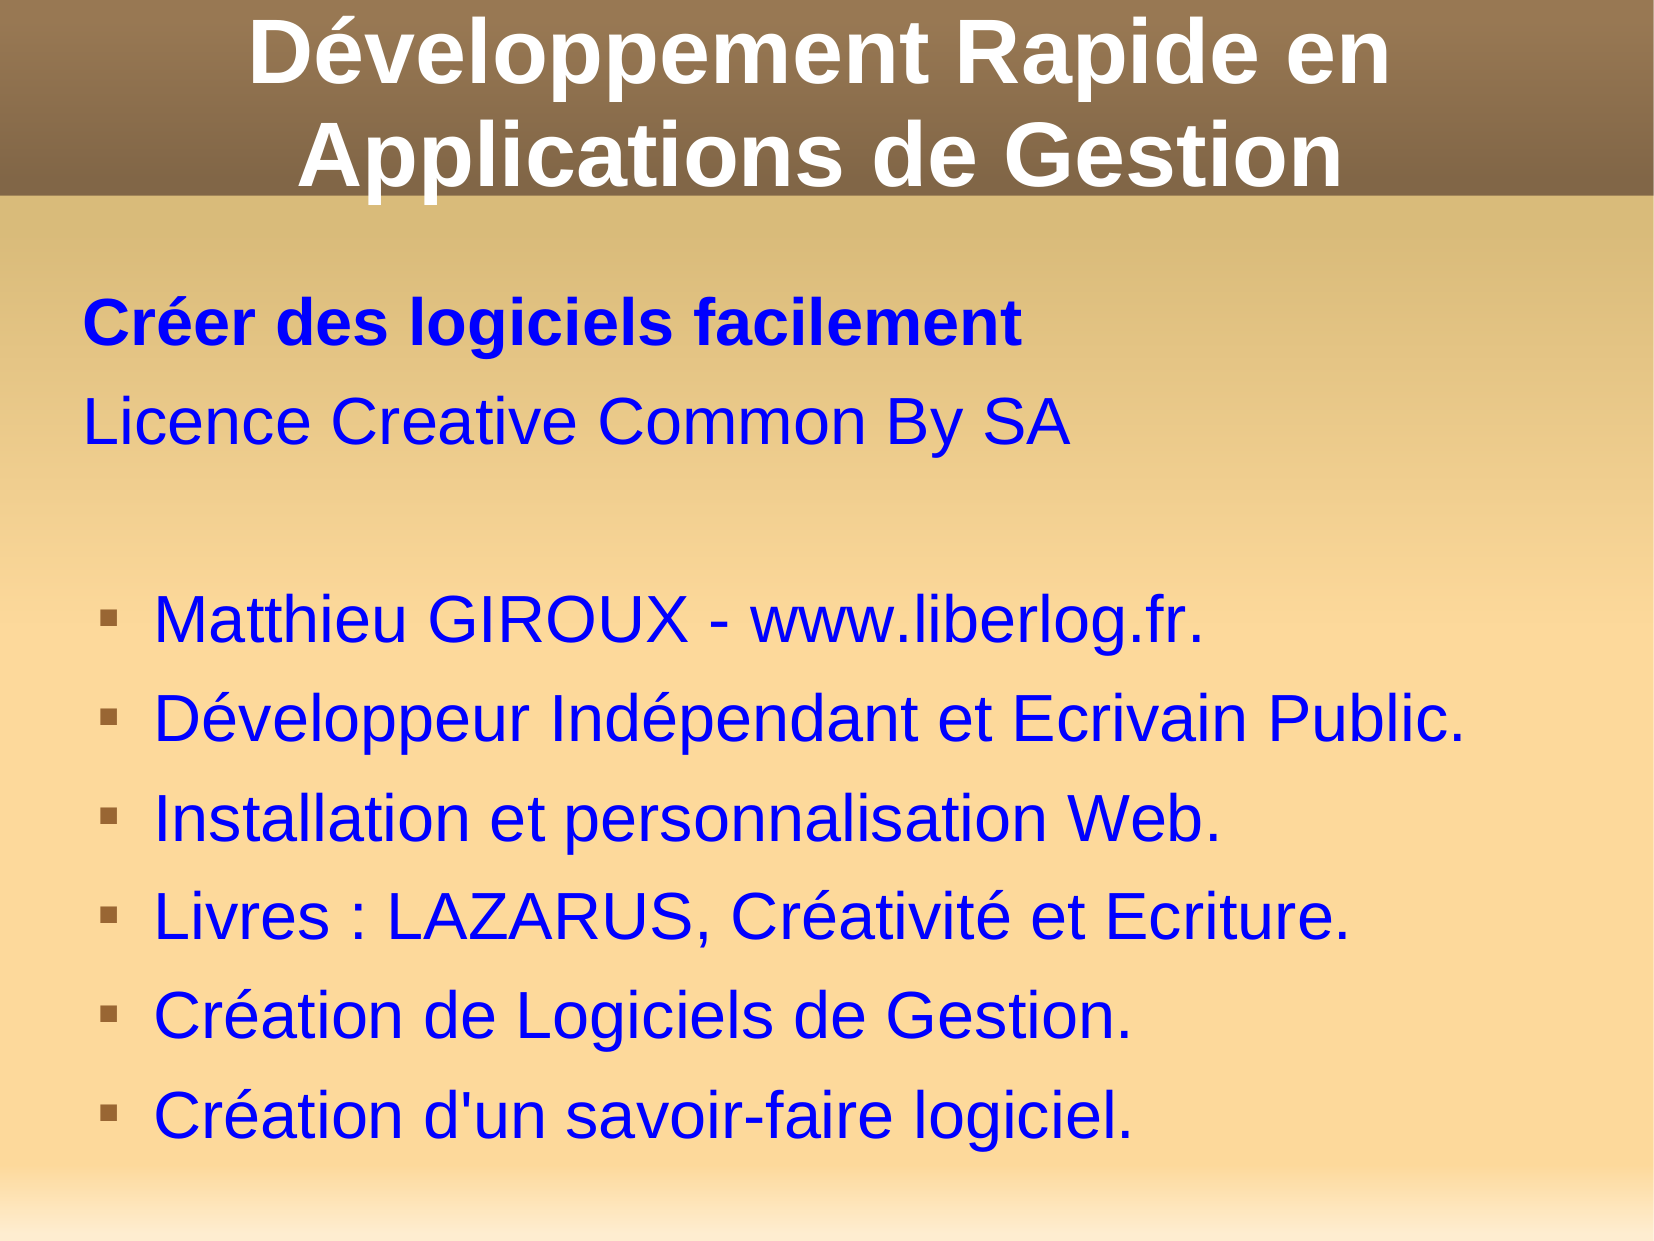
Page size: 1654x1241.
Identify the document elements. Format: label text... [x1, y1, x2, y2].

list Créer des logiciels facilement Licence Creative Common By SA Matthieu GIROUX - www.liberlog.fr. Développeur Indépendant et Ecrivain Public. Installation et personnalisation Web. Livres : LAZARUS, Créativité et Ecriture. Création de Logiciels de Gestion. Création d'un savoir-faire logiciel. [82, 290, 1571, 1241]
picture [0, 0, 1654, 1241]
title Développement Rapide en Applications de Gestion [76, 0, 1565, 208]
